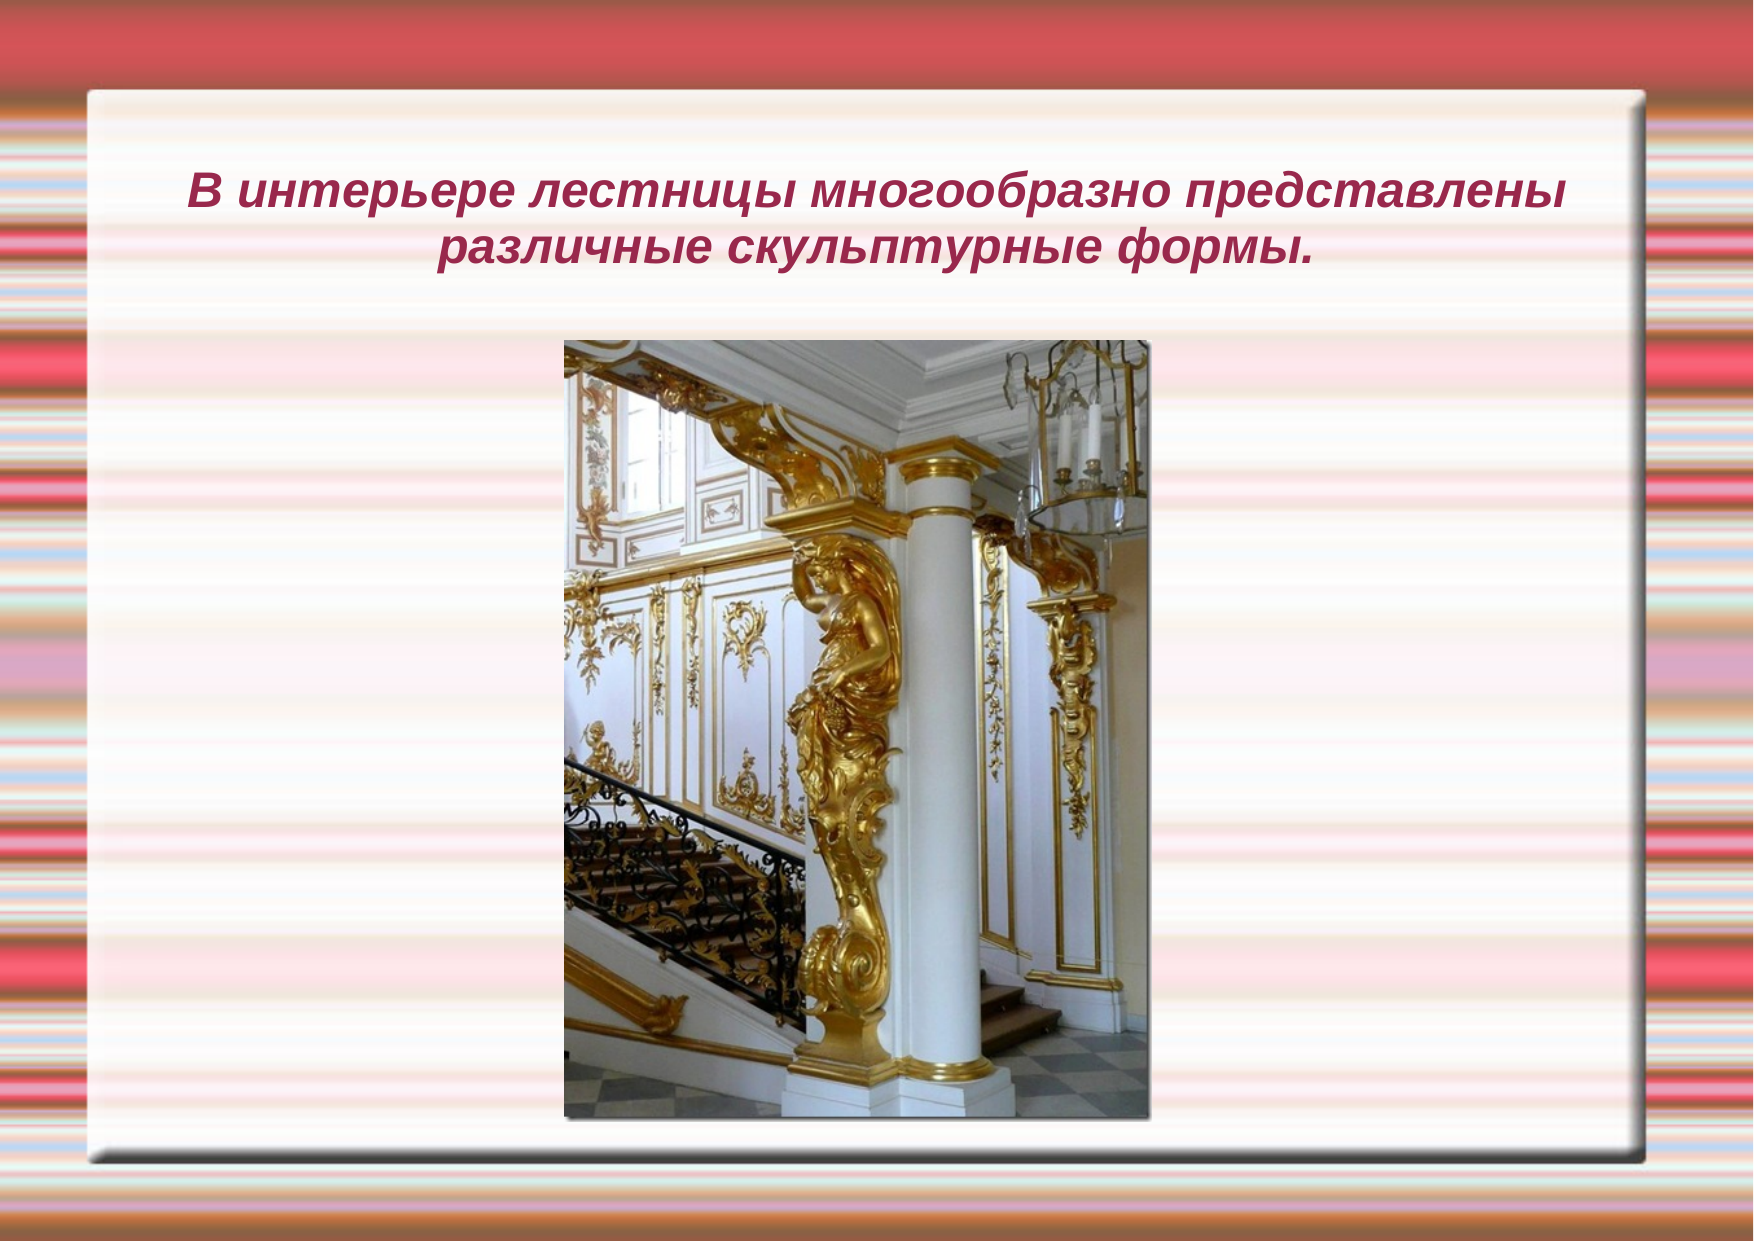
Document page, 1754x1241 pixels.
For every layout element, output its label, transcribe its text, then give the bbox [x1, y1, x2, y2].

picture [0, 0, 1754, 1241]
title В интерьере лестницы многообразно представлены различные скульптурные формы. [128, 114, 1627, 322]
